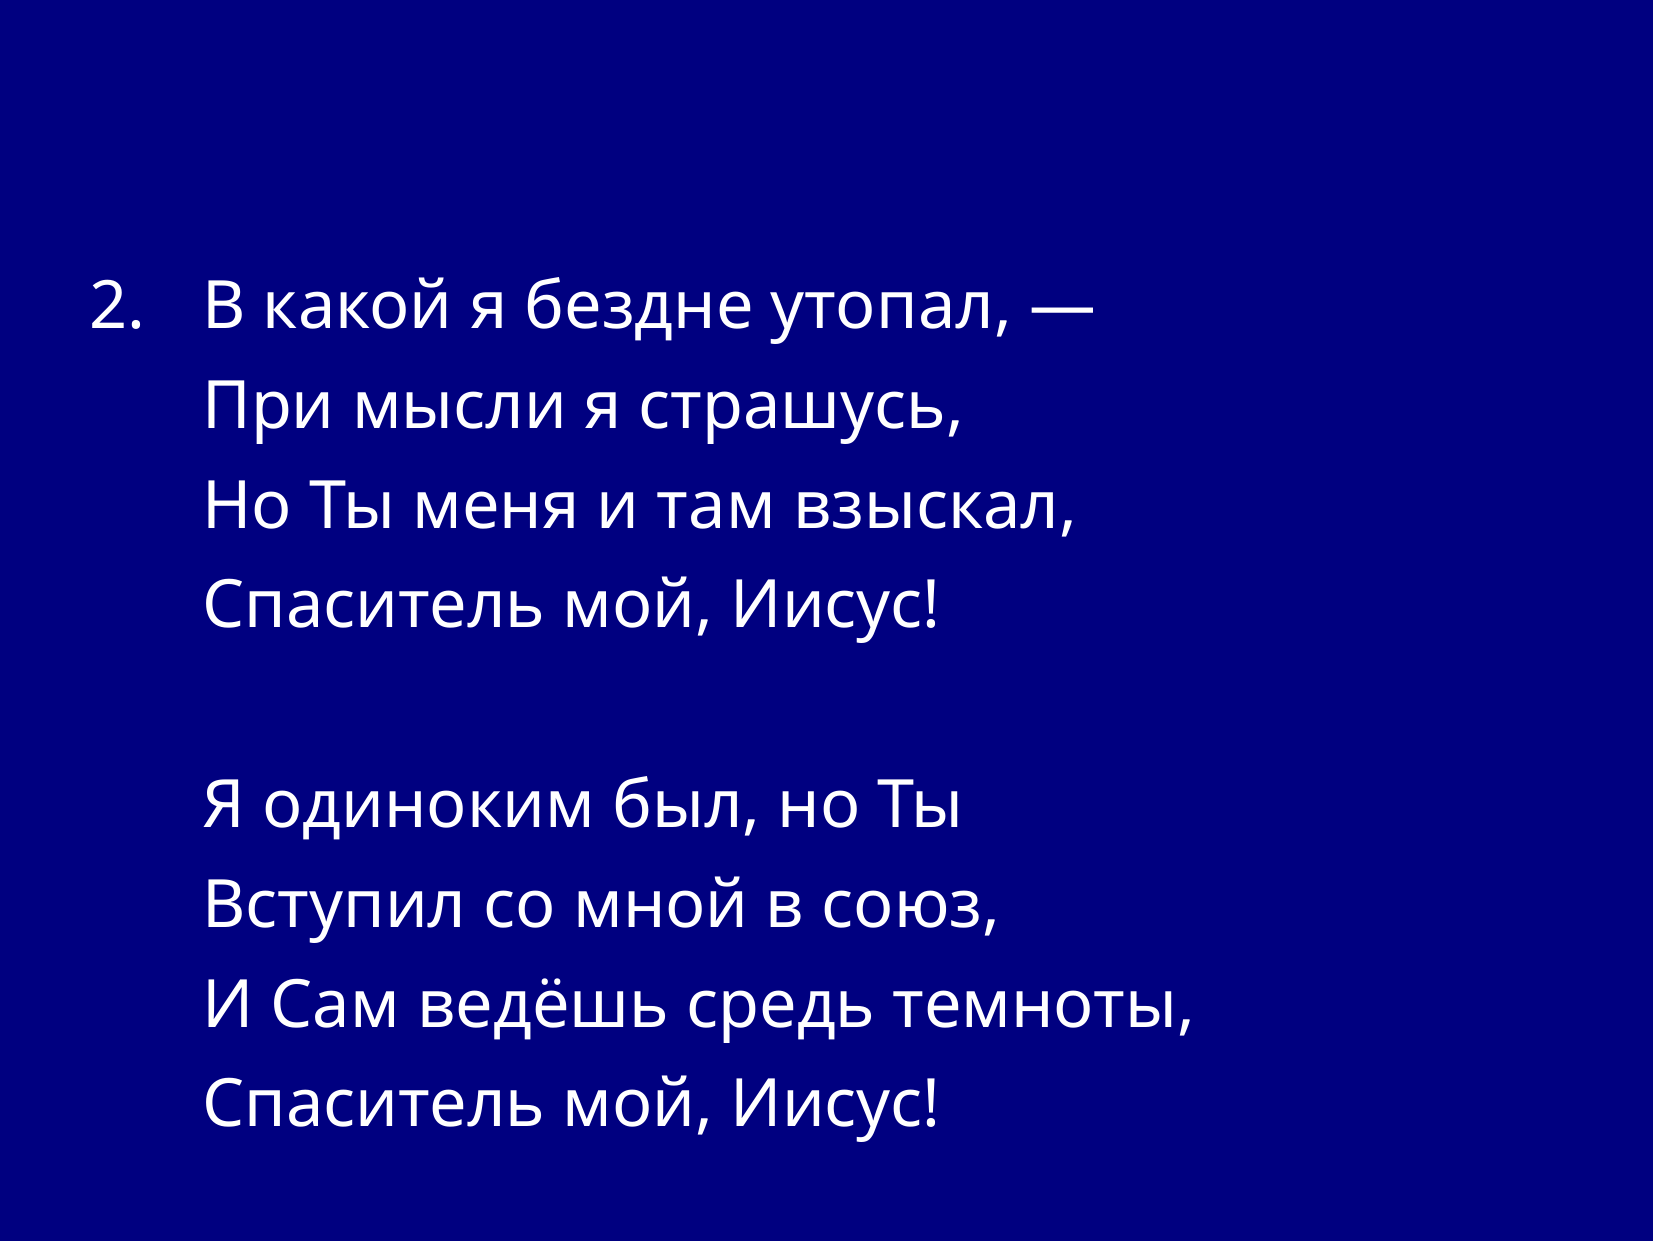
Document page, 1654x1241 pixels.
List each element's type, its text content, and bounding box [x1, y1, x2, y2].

text_box 2. В какой я бездне утопал, — При мысли я страшусь, Но Ты меня и там взыскал, Спаситель мой, Иисус! Я одиноким был, но Ты Вступил со мной в союз, И Сам ведёшь средь темноты, Спаситель мой, Иисус! [75, 150, 1576, 1163]
